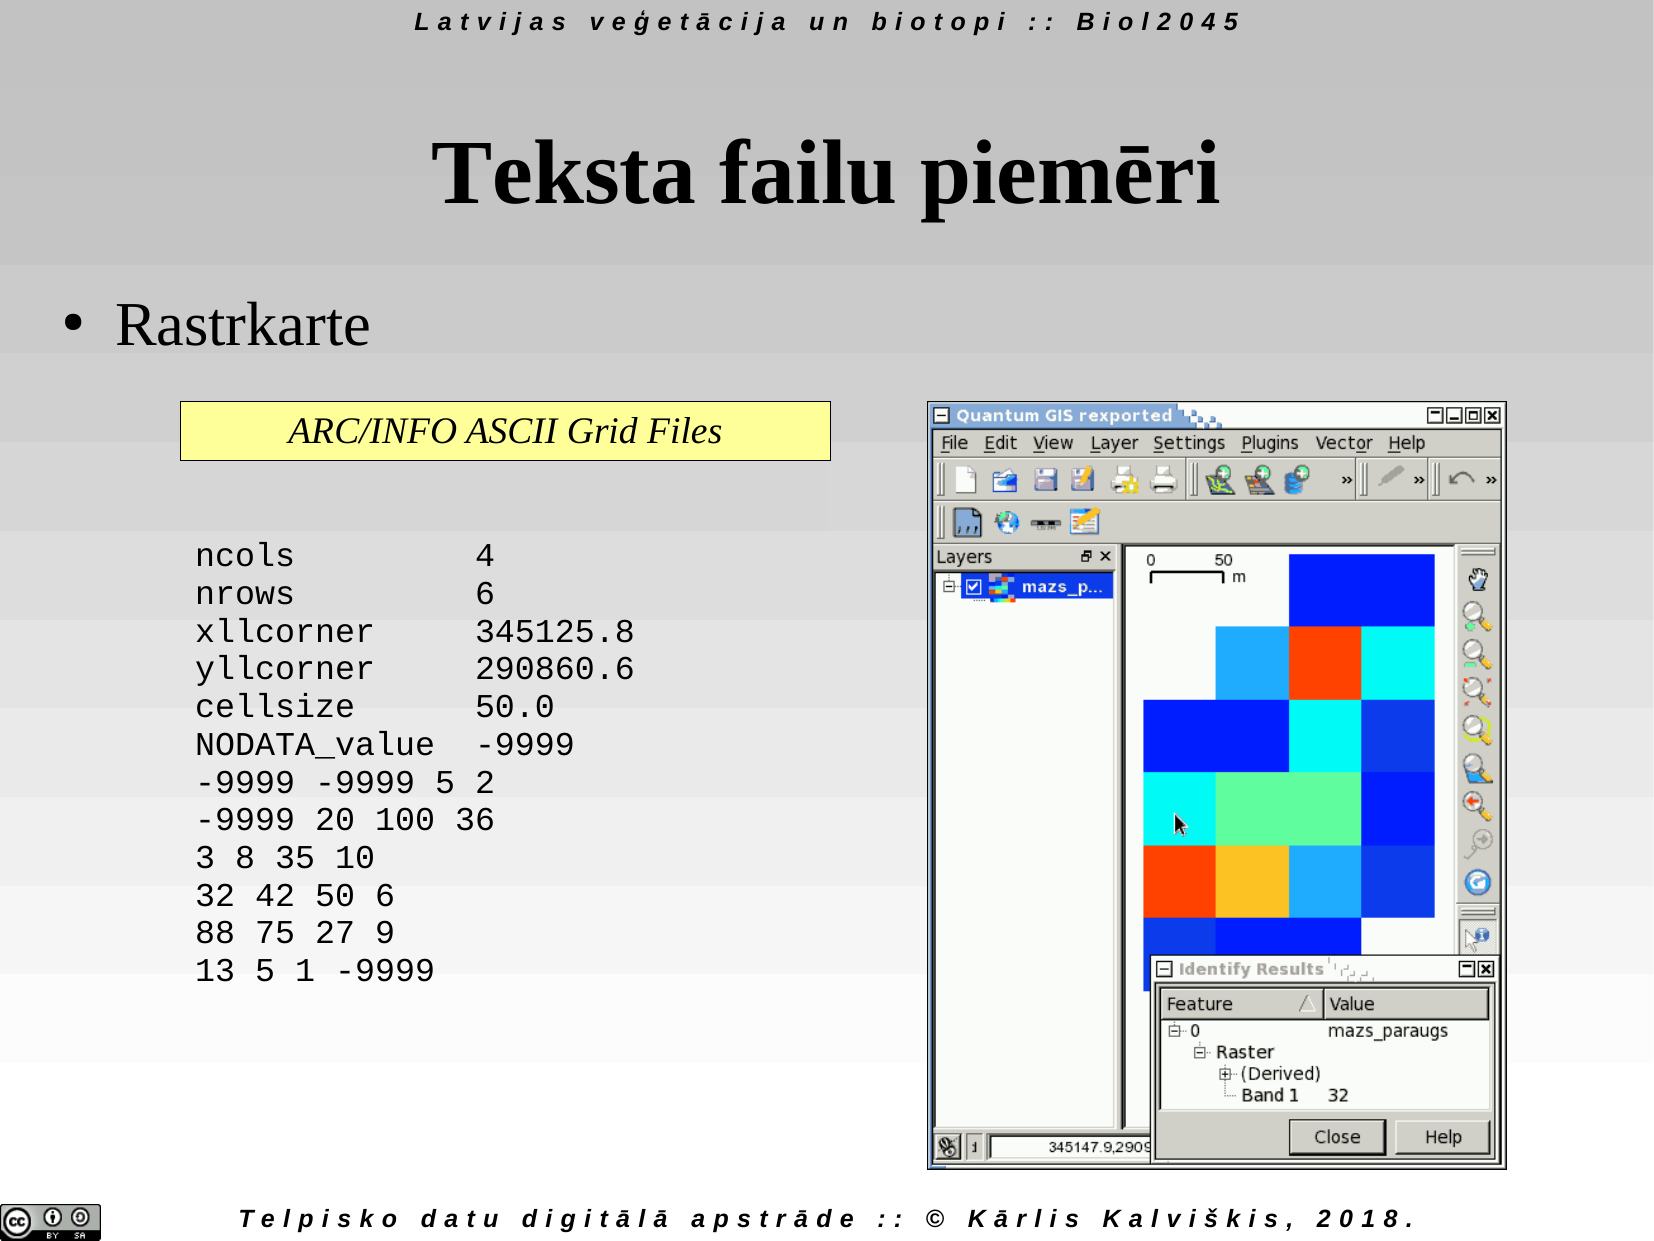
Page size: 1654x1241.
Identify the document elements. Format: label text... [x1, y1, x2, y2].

title Teksta failu piemēri [29, 49, 1625, 296]
list Rastrkarte [44, 289, 1610, 1113]
text_box ARC/INFO ASCII Grid Files [180, 401, 831, 461]
text_box ncols 4 nrows 6 xllcorner 345125.8 yllcorner 290860.6 cellsize 50.0 NODATA_value -9999 -9999 -9999 5 2 -9999 20 100 36 3 8 35 10 32 42 50 6 88 75 27 9 13 5 1 -9999 [180, 531, 651, 1037]
picture [0, 0, 1654, 1241]
